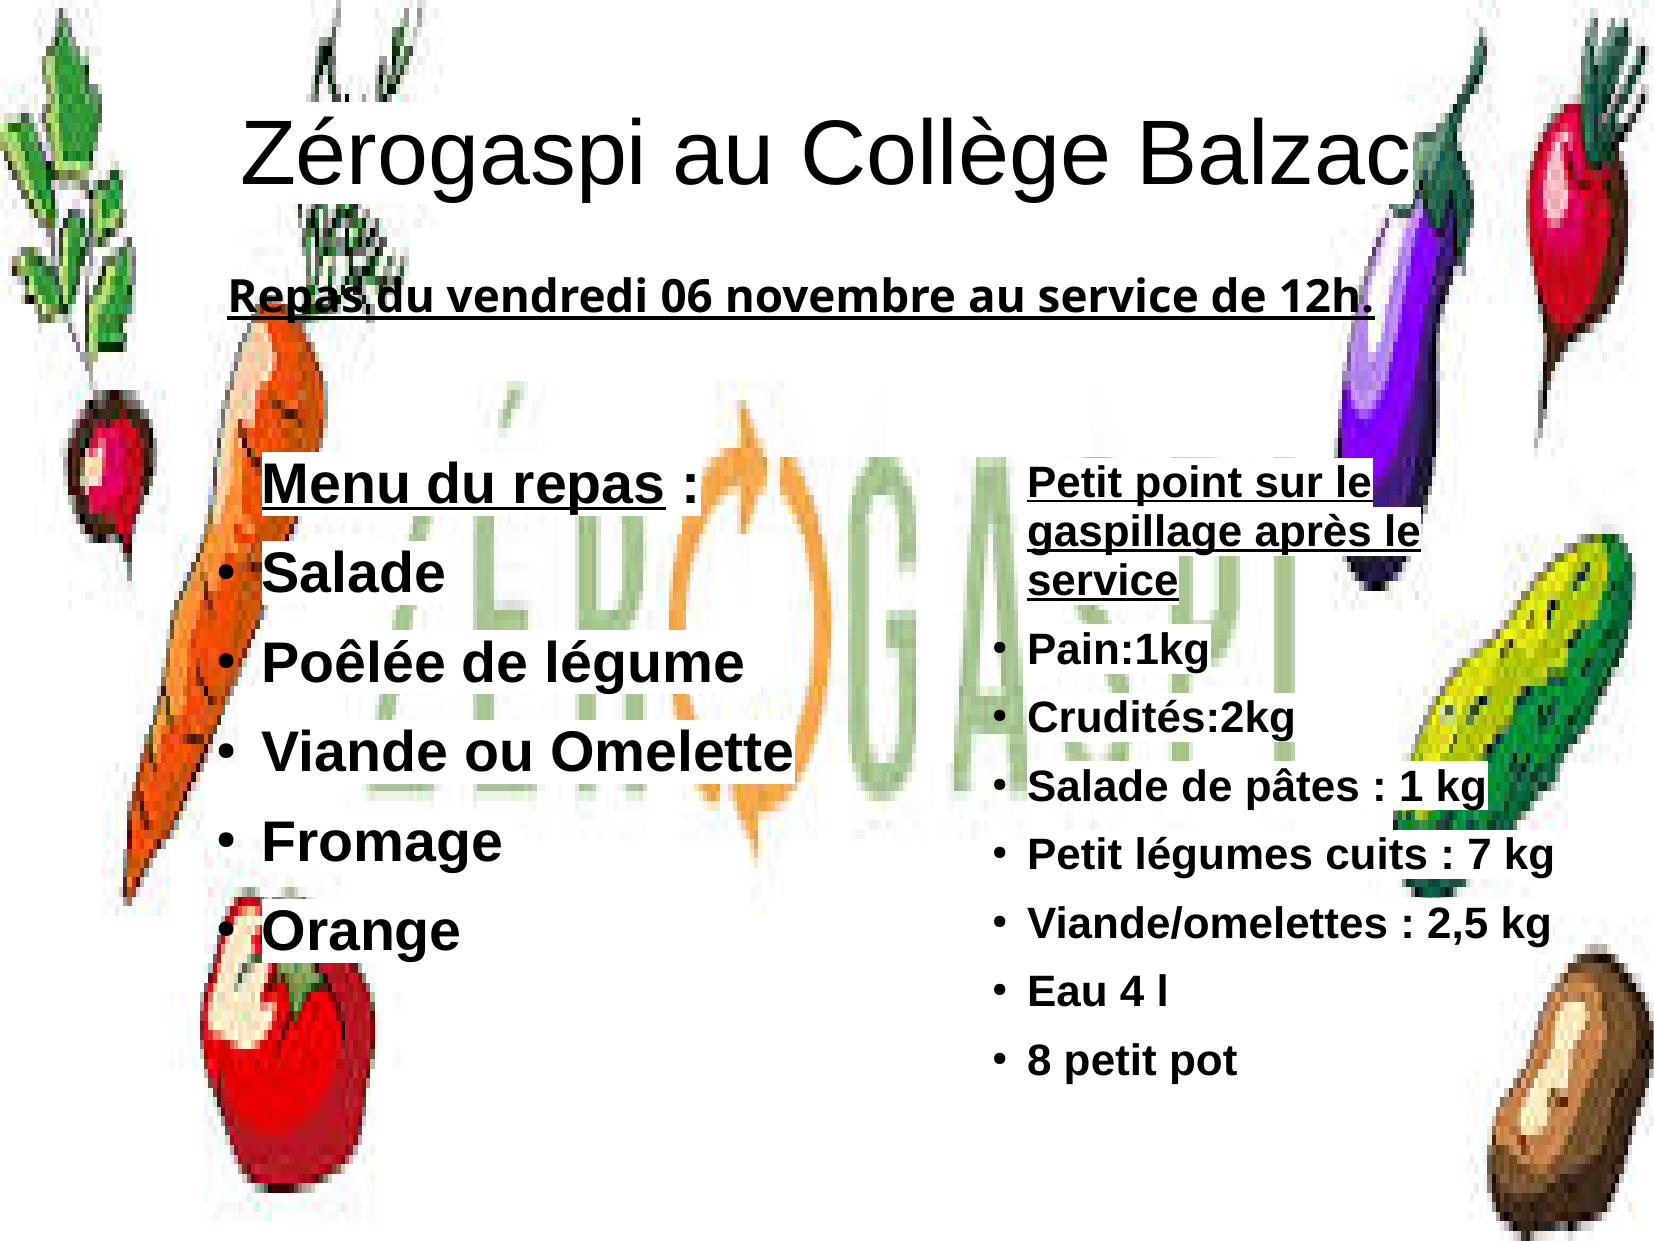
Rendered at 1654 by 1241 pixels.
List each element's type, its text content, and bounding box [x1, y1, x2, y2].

list Menu du repas : Salade Poêlée de légume Viande ou Omelette Fromage Orange [200, 451, 809, 1013]
list Petit point sur le gaspillage après le service Pain:1kg Crudités:2kg Salade de pâtes : 1 kg Petit légumes cuits : 7 kg Viande/omelettes : 2,5 kg Eau 4 l 8 petit pot [980, 457, 1560, 1157]
text_box Repas du vendredi 06 novembre au service de 12h. [212, 256, 1560, 399]
title Zérogaspi au Collège Balzac [82, 49, 1571, 257]
picture [0, 0, 1654, 1241]
